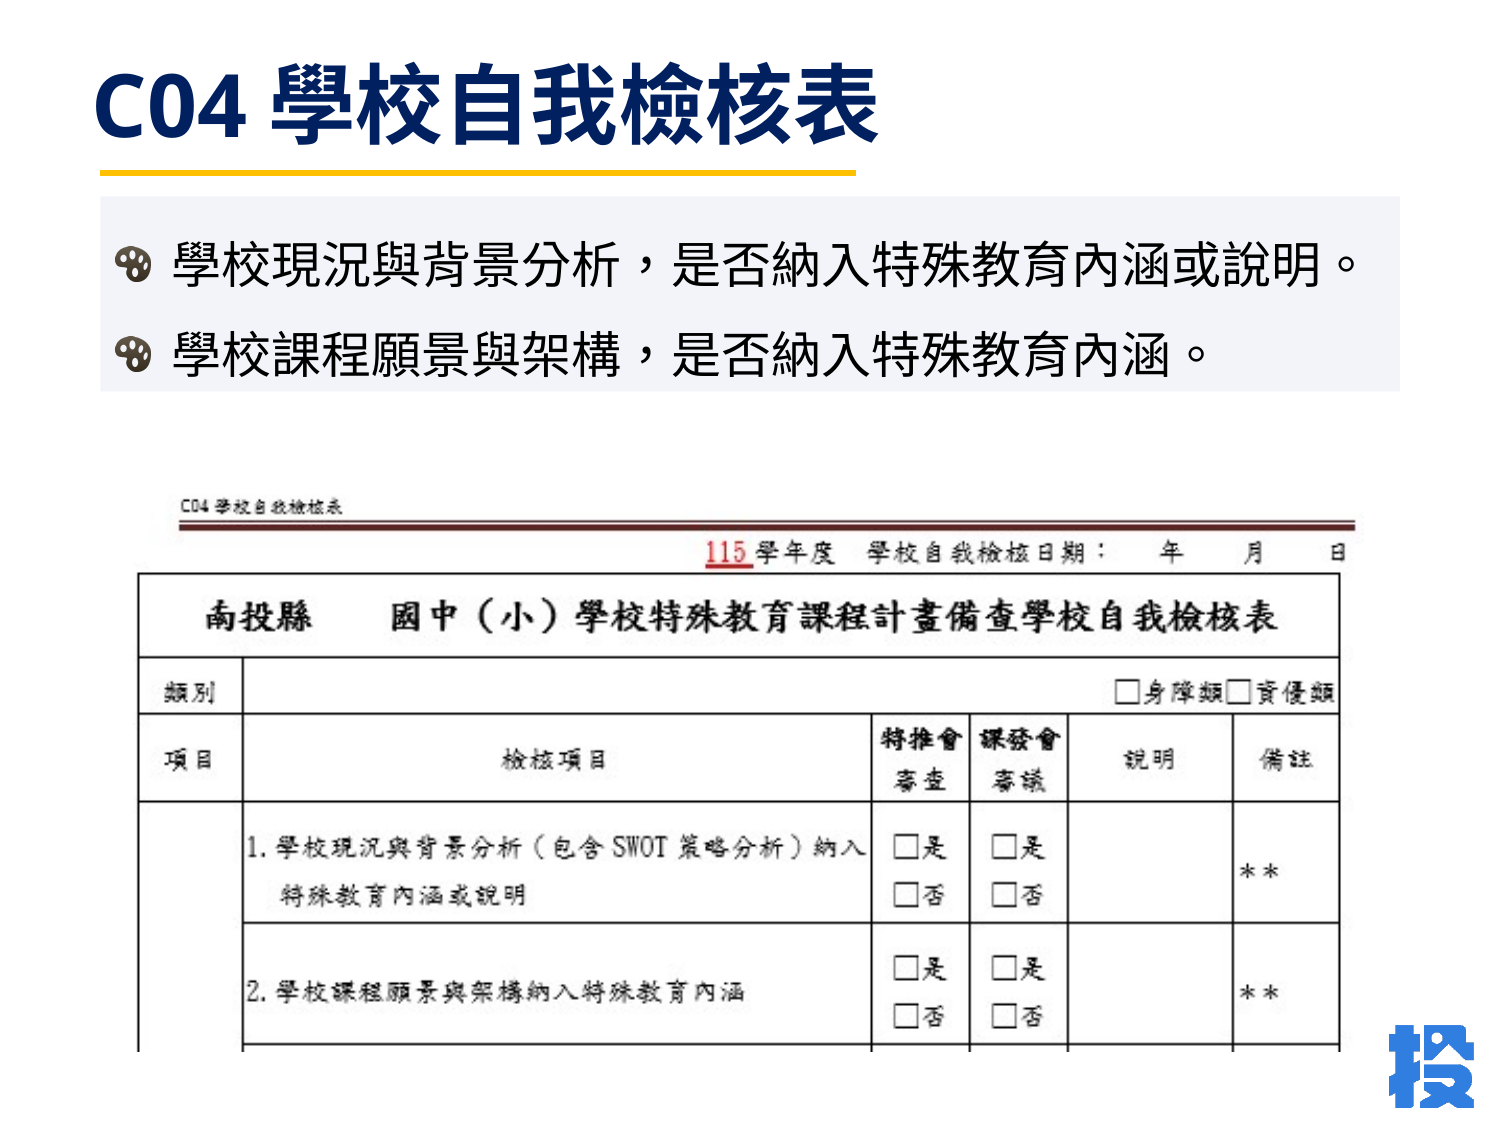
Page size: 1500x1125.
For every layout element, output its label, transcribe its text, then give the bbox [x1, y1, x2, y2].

picture [117, 479, 1500, 1125]
text_box 學校現況與背景分析，是否納入特殊教育內涵或說明。 學校課程願景與架構，是否納入特殊教育內涵。 [100, 196, 1400, 383]
text_box C04學校自我檢核表 [76, 42, 890, 164]
